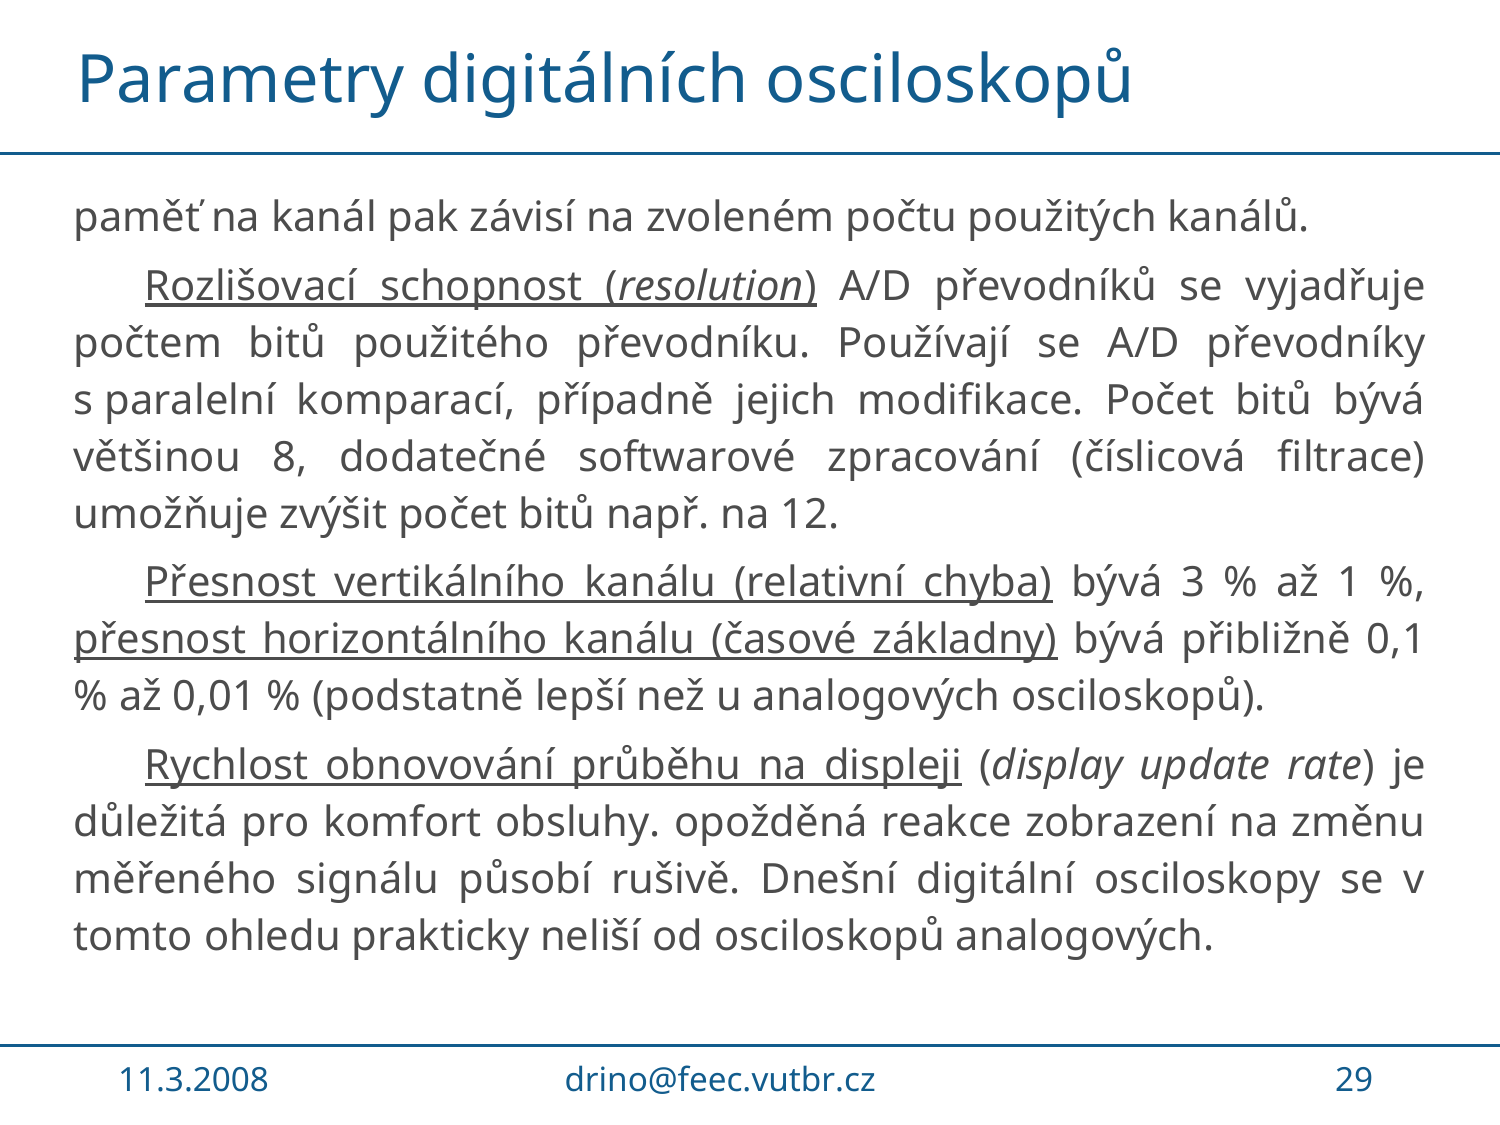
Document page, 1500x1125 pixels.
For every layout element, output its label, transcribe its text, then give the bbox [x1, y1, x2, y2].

title Parametry digitálních osciloskopů [0, 0, 1500, 152]
text_box 11 [1075, 1049, 1388, 1125]
text_box paměť na kanál pak závisí na zvoleném počtu použitých kanálů. Rozlišovací schopnost (resolution) A/D převodníků se vyjadřuje počtem bitů použitého převodníku. Používají se A/D převodníky s paralelní komparací, případně jejich modifikace. Počet bitů bývá většinou 8, dodatečné softwarové zpracování (číslicová filtrace) umožňuje zvýšit počet bitů např. na 12. Přesnost vertikálního kanálu (relativní chyba) bývá 3 % až 1 %, přesnost horizontálního kanálu (časové základny) bývá přibližně 0,1 % až 0,01 % (podstatně lepší než u analogových osciloskopů). Rychlost obnovování průběhu na displeji (display update rate) je důležitá pro komfort obsluhy. opožděná reakce zobrazení na změnu měřeného signálu působí rušivě. Dnešní digitální osciloskopy se v tomto ohledu prakticky neliší od osciloskopů analogových. [59, 178, 1442, 971]
text_box 11.3.2008 [103, 1049, 432, 1125]
text_box drino@feec.vutbr.cz [454, 1049, 987, 1125]
